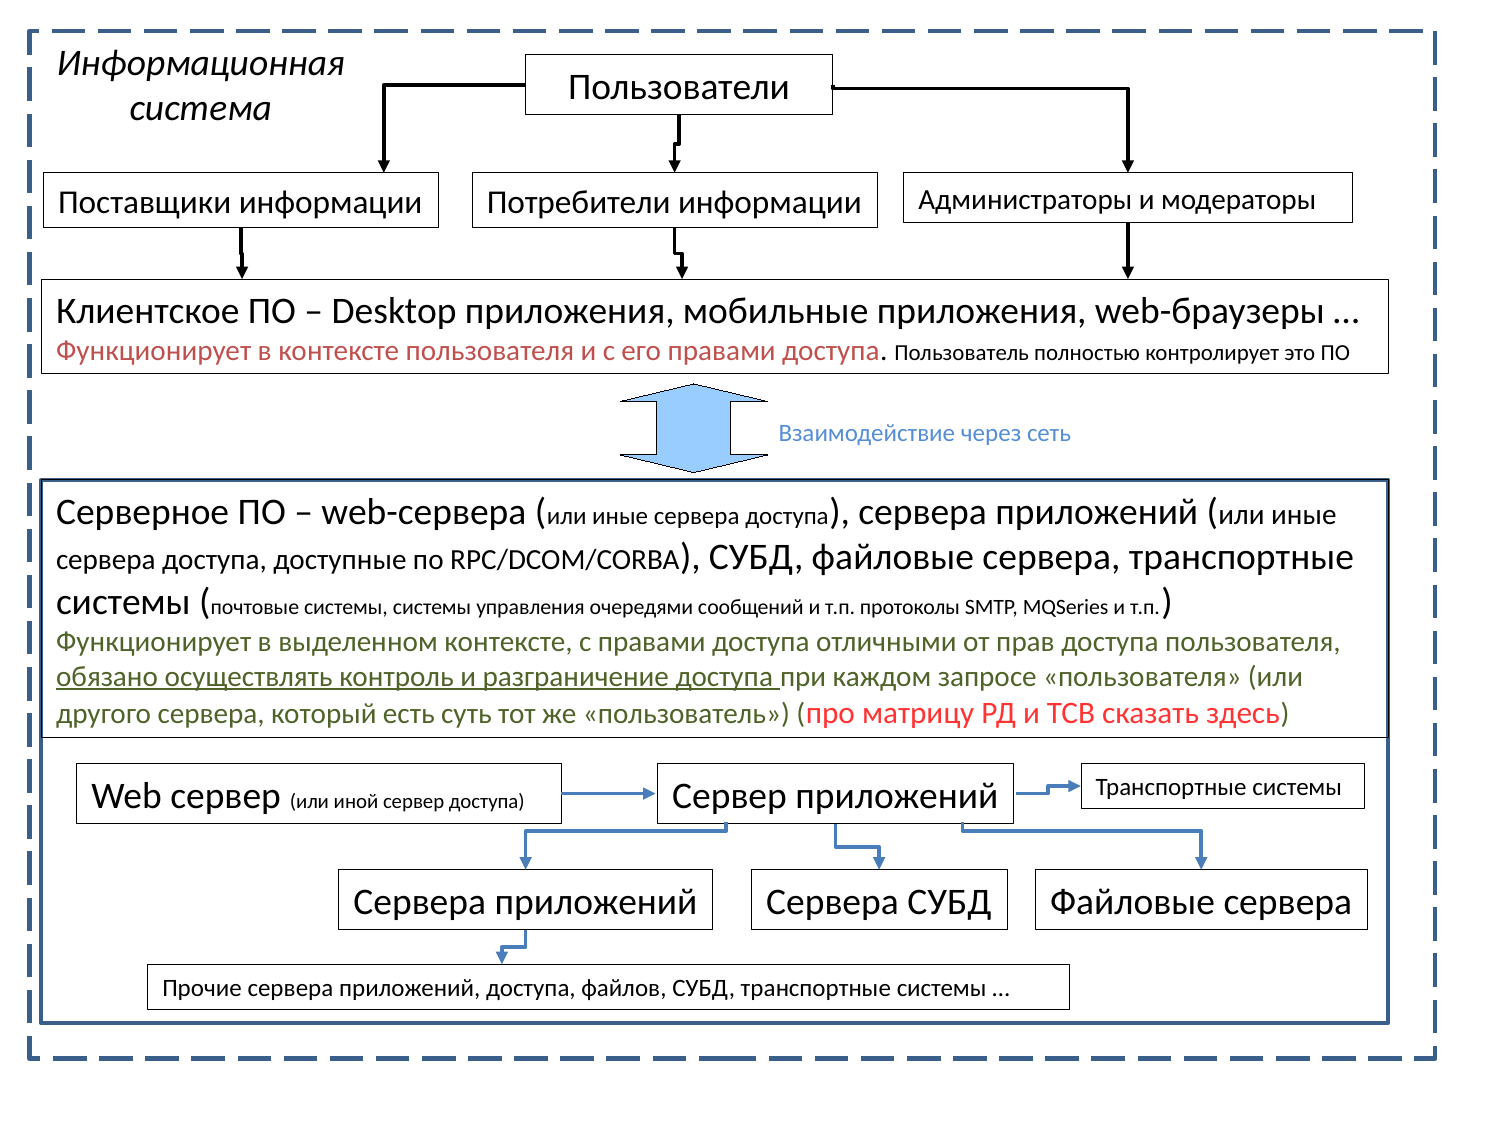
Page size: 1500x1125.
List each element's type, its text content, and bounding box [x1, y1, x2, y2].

text_box Поставщики информации [43, 172, 439, 228]
text_box Серверное ПО – web-сервера (или иные сервера доступа), сервера приложений (или иные сервера доступа, доступные по RPC/DCOM/CORBA), СУБД, файловые сервера, транспортные системы (почтовые системы, системы управления очередями сообщений и т.п. протоколы SMTP, MQSeries и т.п.) Функционирует в выделенном контексте, с правами доступа отличными от прав доступа пользователя, обязано осуществлять контроль и разграничение доступа при каждом запросе «пользователя» (или другого сервера, который есть суть тот же «пользователь») (про матрицу РД и TCB сказать здесь) [41, 479, 1388, 737]
text_box Администраторы и модераторы [903, 172, 1353, 223]
text_box Клиентское ПО – Desktop приложения, мобильные приложения, web-браузеры … Функционирует в контексте пользователя и с его правами доступа. Пользователь полностью контролирует это ПО [41, 278, 1388, 374]
text_box Сервера СУБД [751, 869, 1007, 930]
text_box Потребители информации [472, 172, 878, 228]
text_box Сервер приложений [657, 763, 1014, 824]
text_box Web сервер (или иной сервер доступа) [76, 763, 561, 824]
text_box Сервера приложений [338, 869, 713, 930]
text_box Информационная система [41, 30, 361, 136]
text_box Транспортные системы [1080, 763, 1365, 809]
text_box Пользователи [525, 54, 833, 115]
text_box Взаимодействие через сеть [763, 408, 1087, 454]
text_box Файловые сервера [1035, 869, 1368, 930]
text_box Прочие сервера приложений, доступа, файлов, СУБД, транспортные системы … [147, 964, 1069, 1009]
text_box [620, 383, 768, 473]
